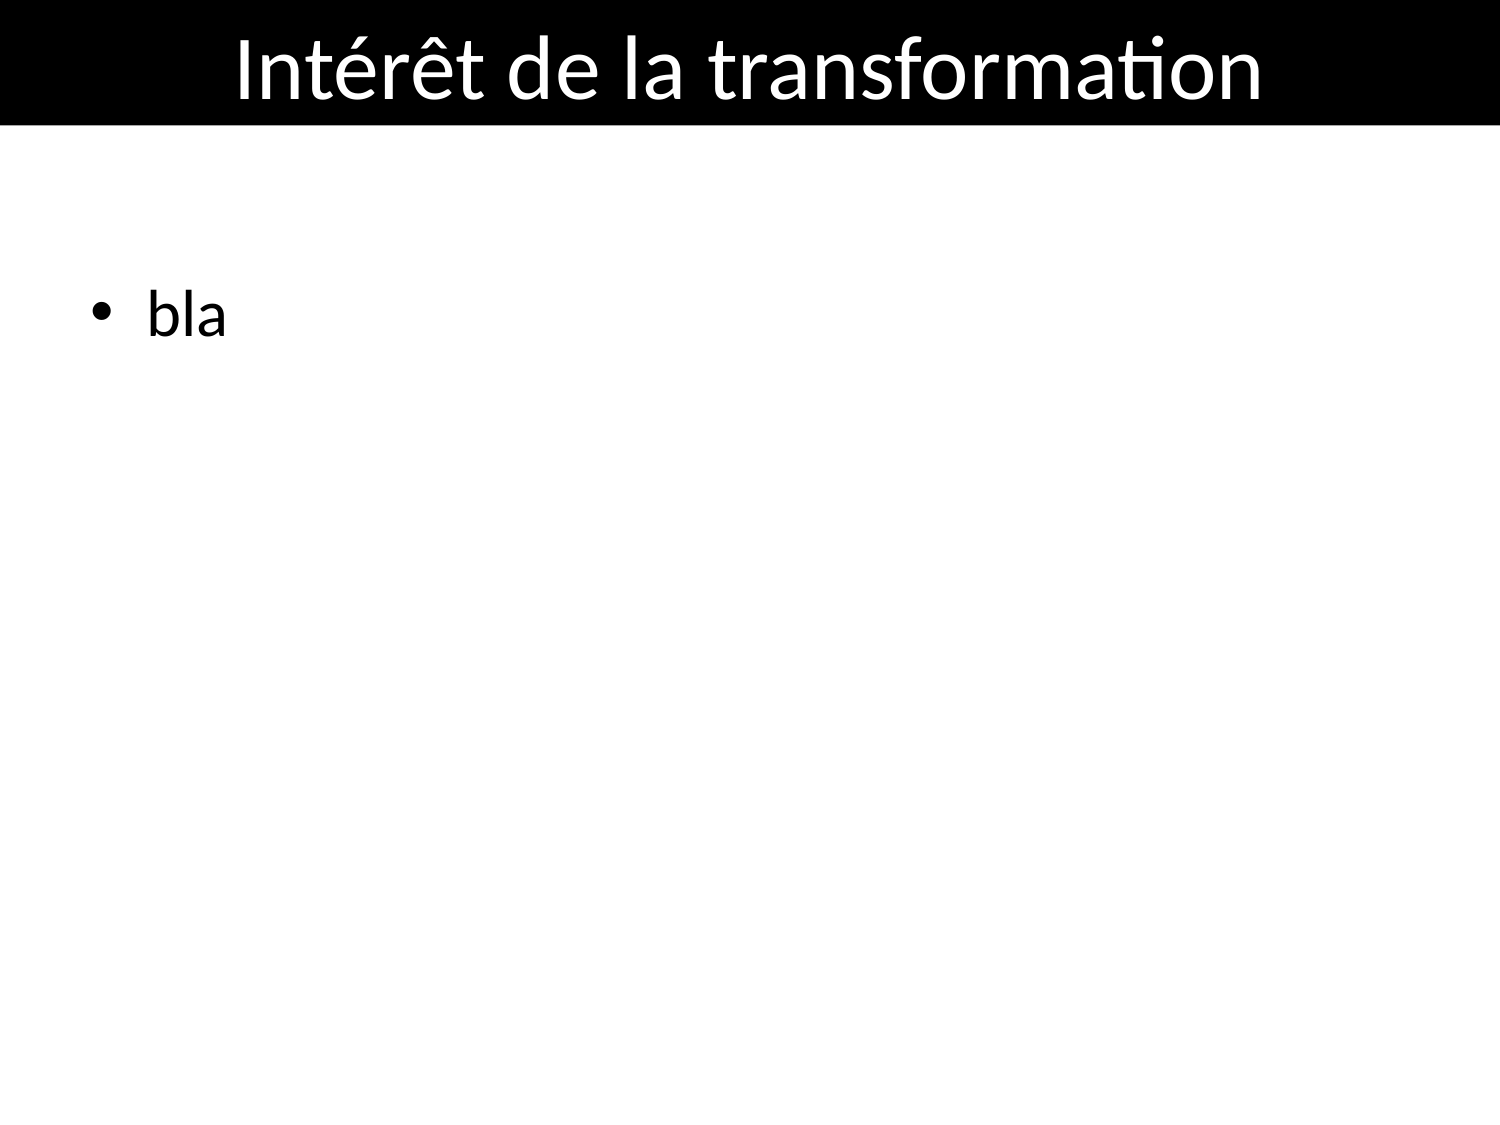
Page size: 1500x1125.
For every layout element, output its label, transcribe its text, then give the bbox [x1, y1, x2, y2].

list bla [75, 262, 1426, 1005]
title Intérêt de la transformation [0, 0, 1500, 126]
